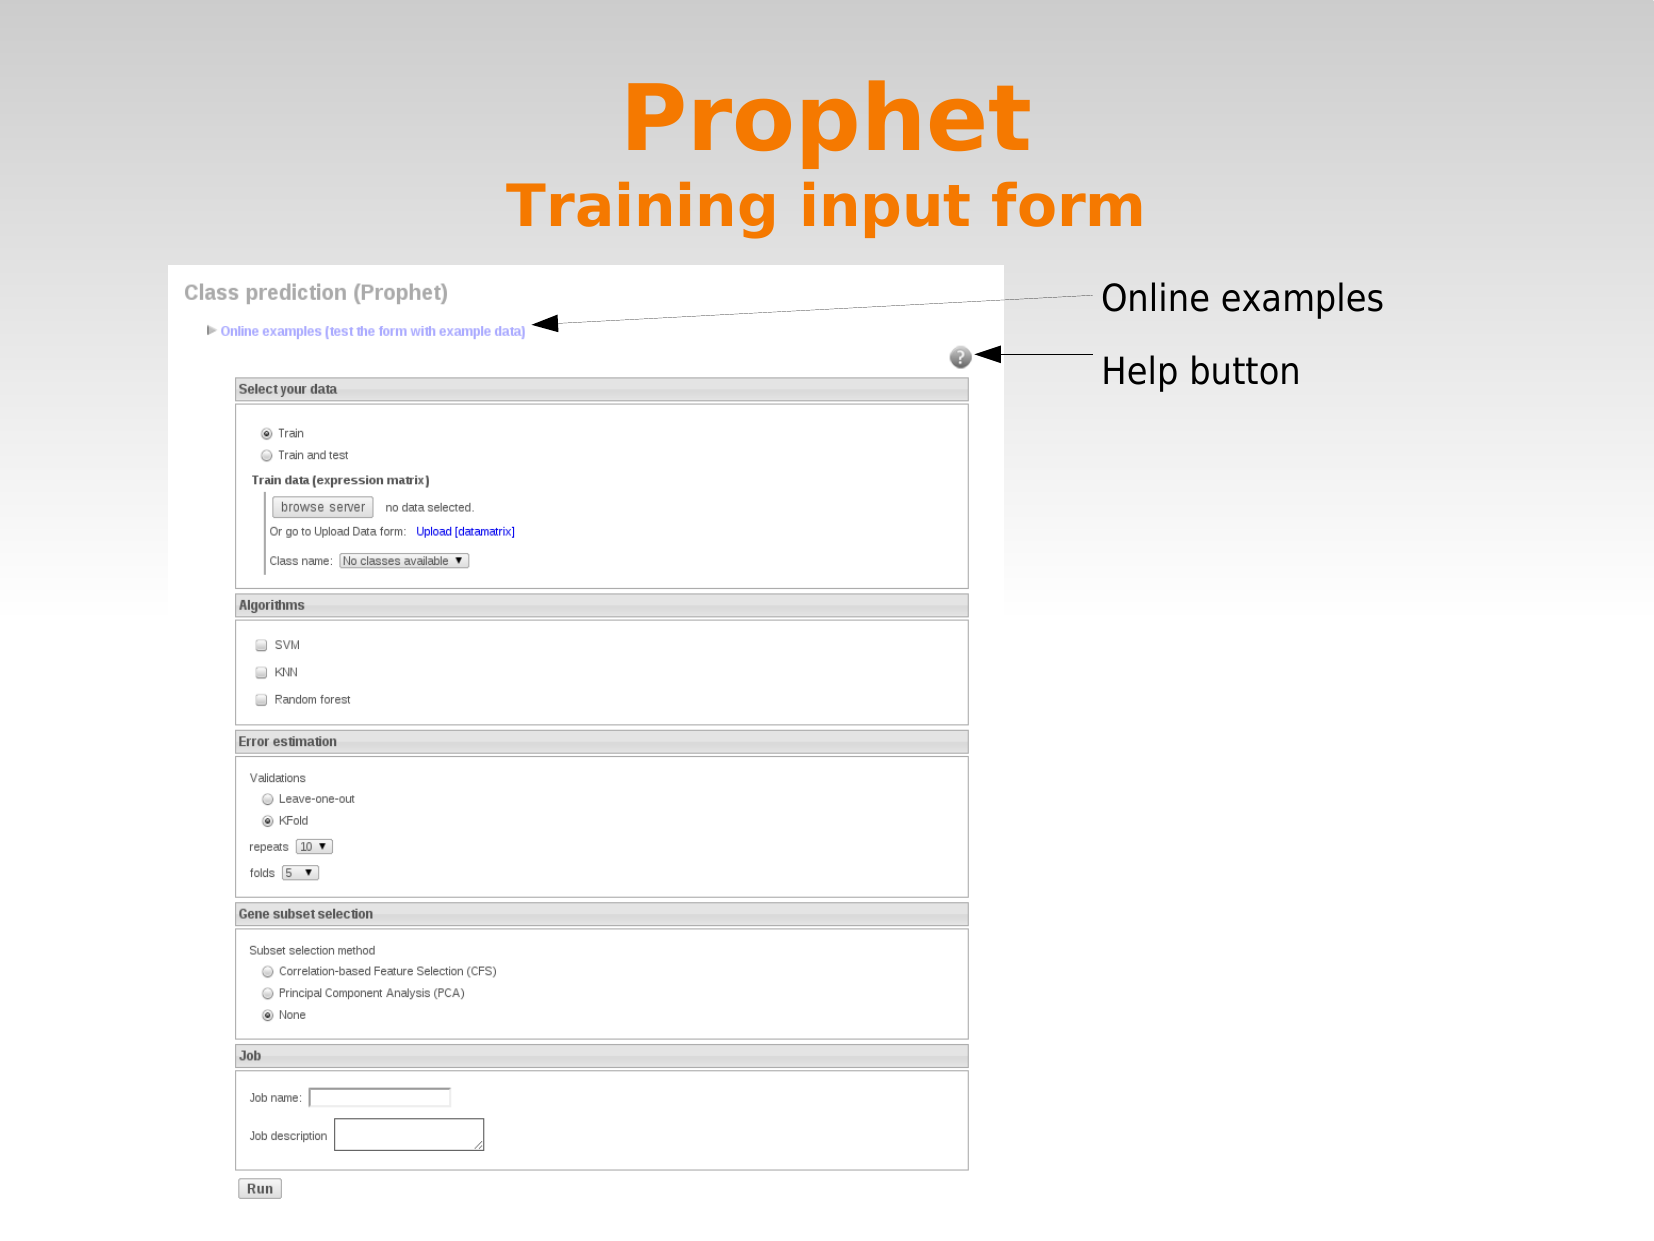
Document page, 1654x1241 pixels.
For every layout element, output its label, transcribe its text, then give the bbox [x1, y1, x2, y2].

picture [168, 265, 1004, 1223]
text_box Online examples [1086, 269, 1400, 328]
text_box Help button [1086, 342, 1338, 401]
title Prophet Training input form [82, 56, 1571, 250]
